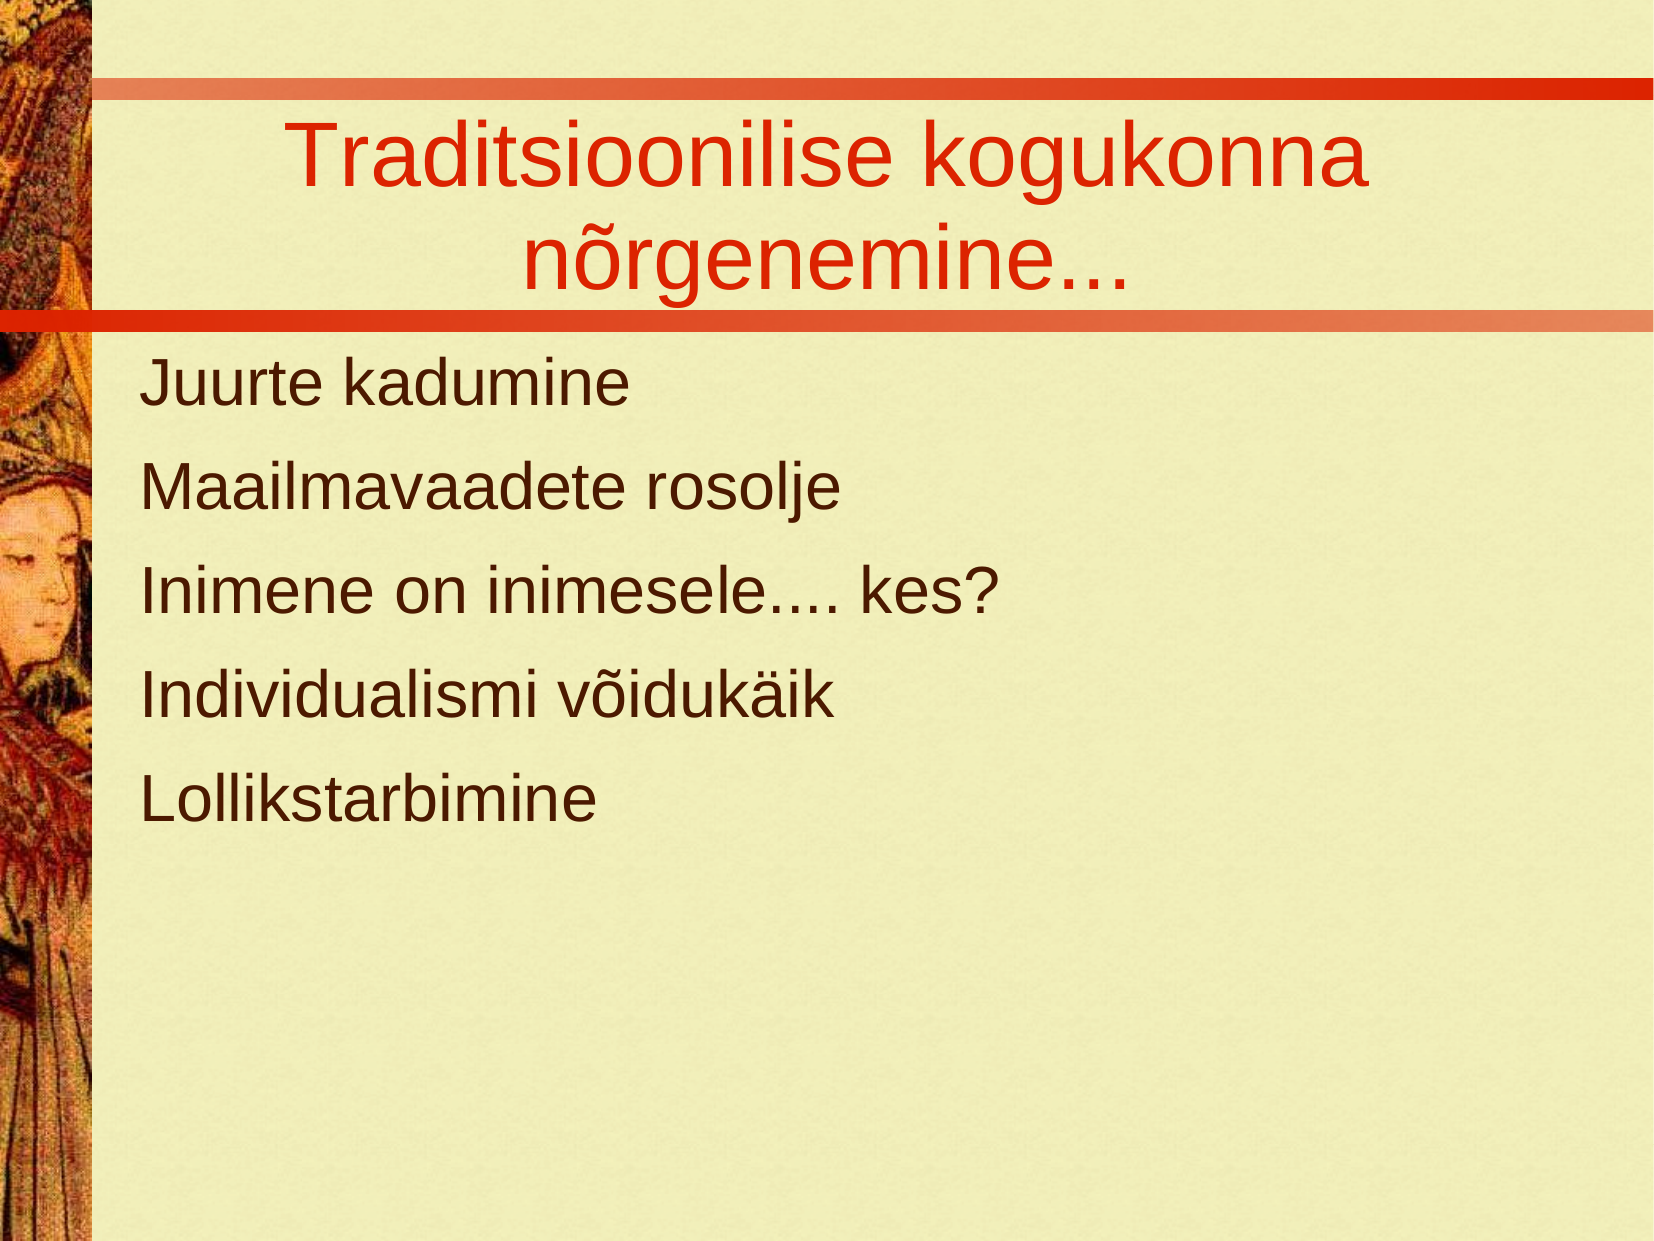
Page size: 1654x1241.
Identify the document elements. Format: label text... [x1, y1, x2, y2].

title Traditsioonilise kogukonna nõrgenemine... [121, 102, 1534, 311]
picture [0, 0, 1654, 310]
list Juurte kadumine Maailmavaadete rosolje Inimene on inimesele.... kes? Individualismi võidukäik Lollikstarbimine [121, 344, 1534, 1127]
picture [0, 332, 1654, 1241]
